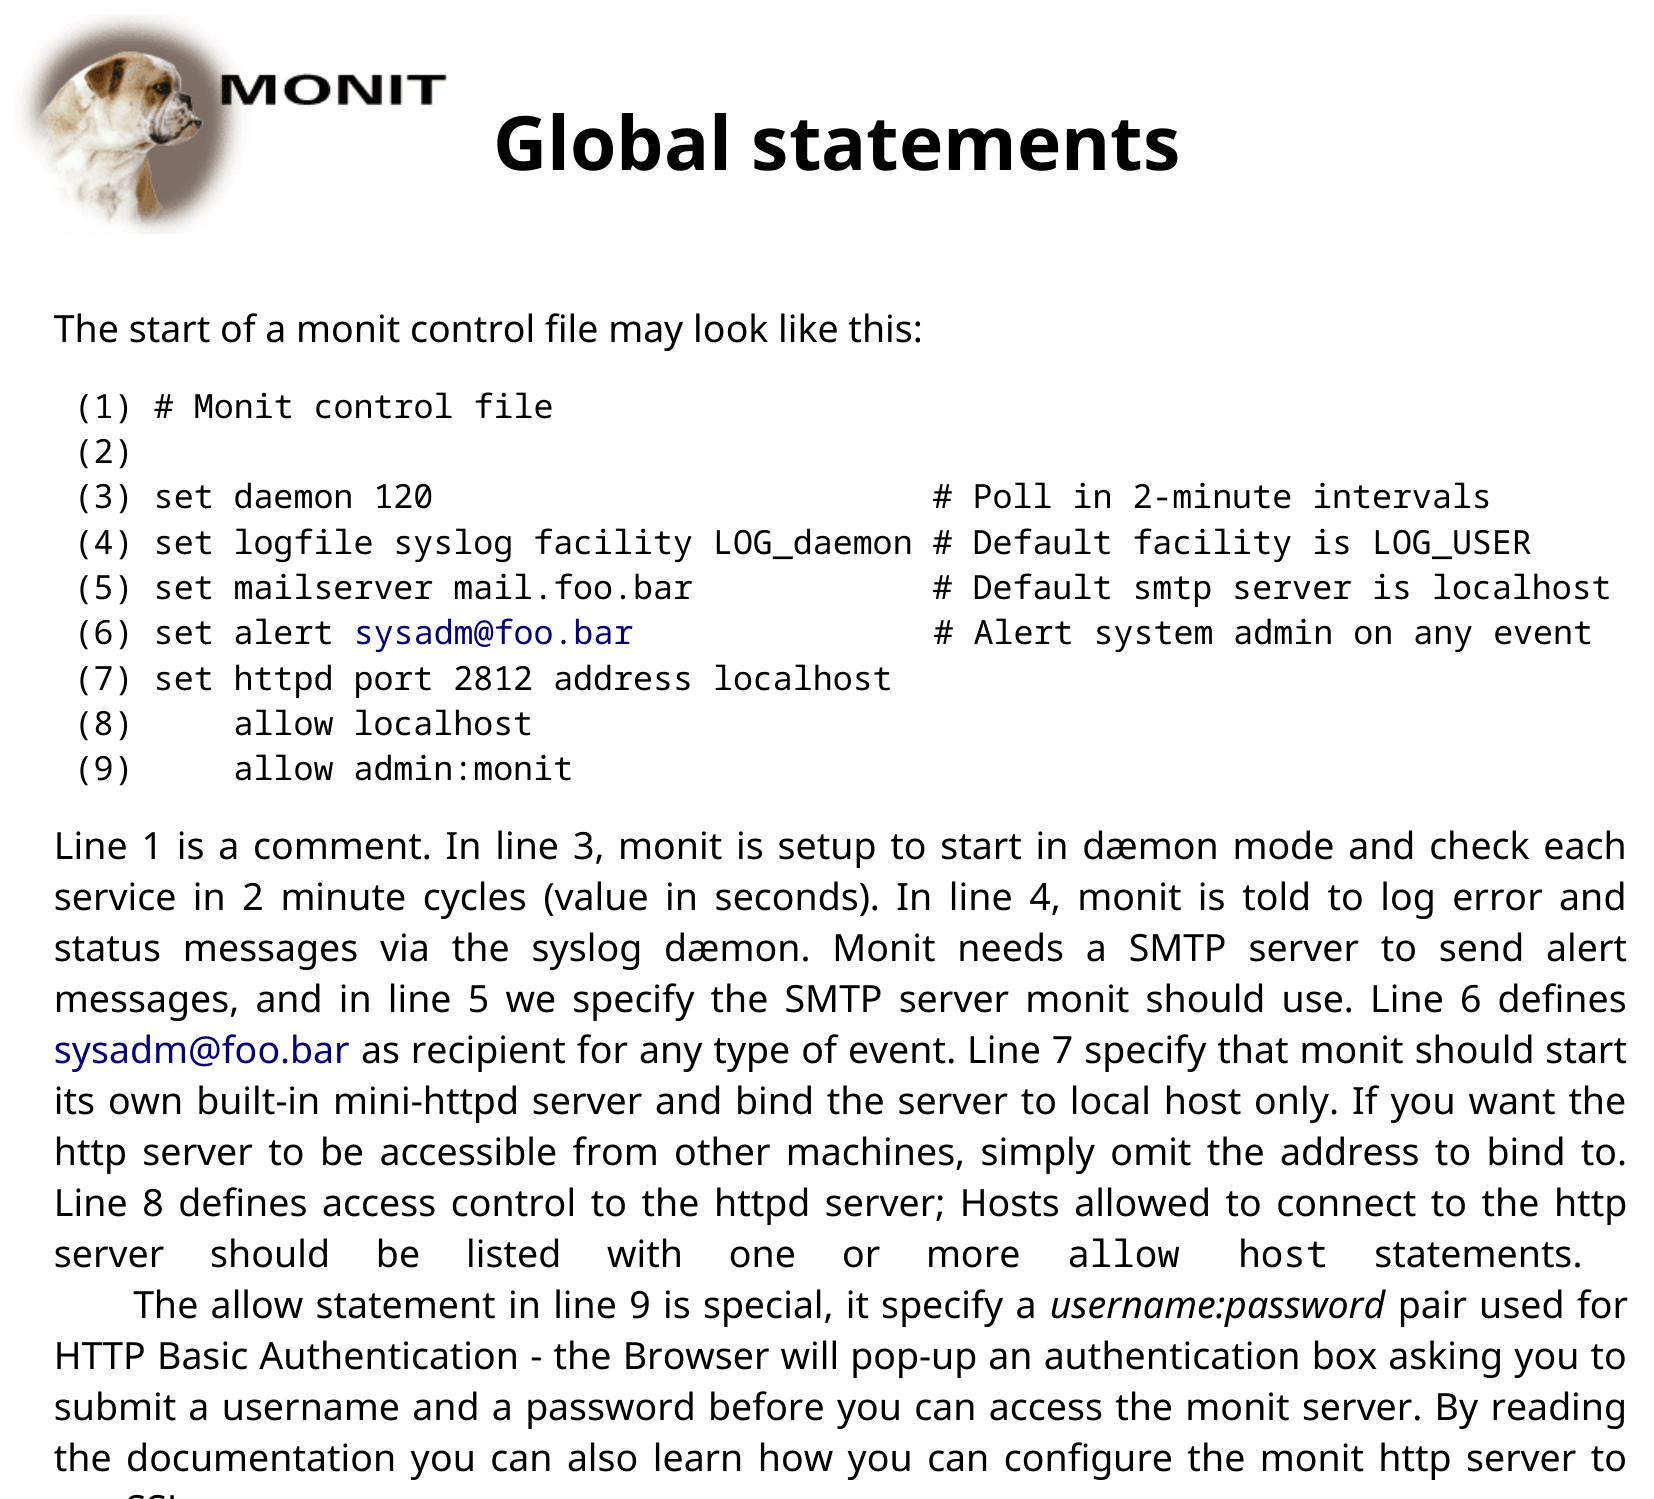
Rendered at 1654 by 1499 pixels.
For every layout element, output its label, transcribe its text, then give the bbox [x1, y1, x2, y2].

title Global statements [507, 72, 1167, 210]
picture [14, 14, 448, 234]
list The start of a monit control file may look like this: (1) # Monit control file (2) (3) set daemon 120 # Poll in 2-minute intervals (4) set logfile syslog facility LOG_daemon # Default facility is LOG_USER (5) set mailserver mail.foo.bar # Default smtp server is localhost (6) set alert sysadm@foo.bar # Alert system admin on any event (7) set httpd port 2812 address localhost (8) allow localhost (9) allow admin:monit Line 1 is a comment. In line 3, monit is setup to start in dæmon mode and check each service in 2 minute cycles (value in seconds). In line 4, monit is told to log error and status messages via the syslog dæmon. Monit needs a SMTP server to send alert messages, and in line 5 we specify the SMTP server monit should use. Line 6 defines sysadm@foo.bar as recipient for any type of event. Line 7 specify that monit should start its own built-in mini-httpd server and bind the server to local host only. If you want the http server to be accessible from other machines, simply omit the address to bind to. Line 8 defines access control to the httpd server; Hosts allowed to connect to the http server should be listed with one or more allow host statements. The allow statement in line 9 is special, it specify a username:password pair used for HTTP Basic Authentication - the Browser will pop-up an authentication box asking you to submit a username and a password before you can access the monit server. By reading the documentation you can also learn how you can configure the monit http server to use SSL. [52, 302, 1629, 1499]
